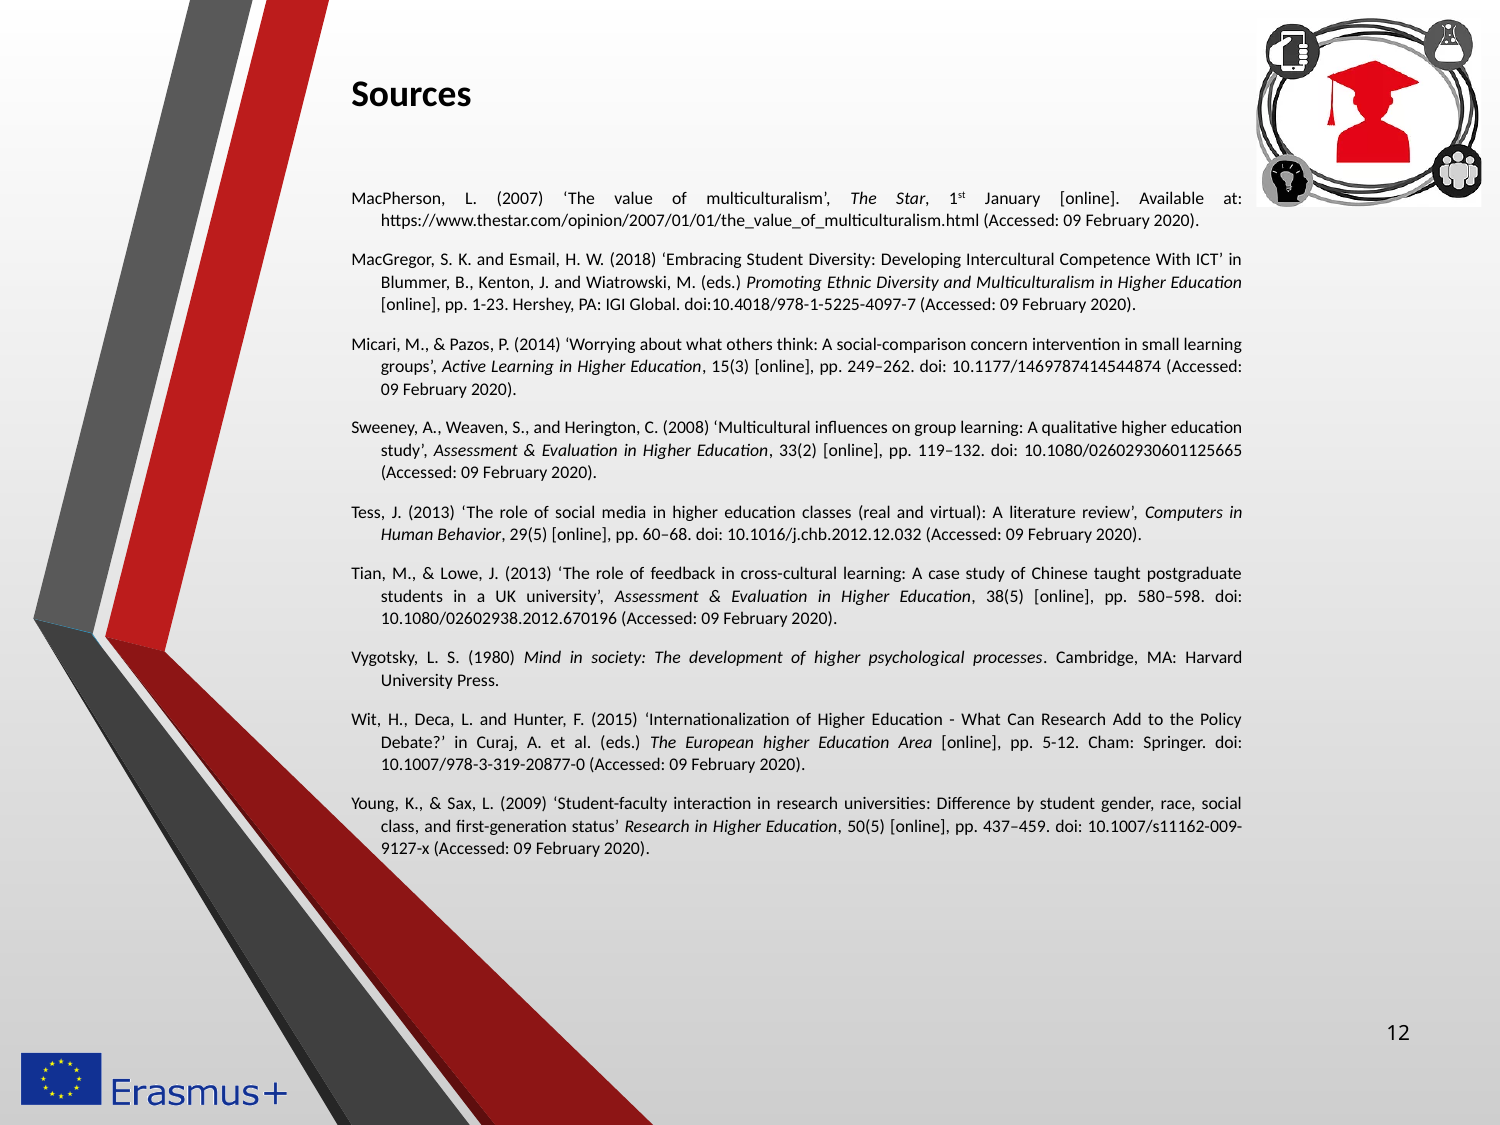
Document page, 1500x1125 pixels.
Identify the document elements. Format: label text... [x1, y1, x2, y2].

chart [1258, 19, 1483, 209]
picture [1256, 18, 1482, 207]
picture [5, 1037, 302, 1120]
text_box MacPherson, L. (2007) ‘The value of multiculturalism’, The Star, 1st January [online]. Available at: https://www.thestar.com/opinion/2007/01/01/the_value_of_multiculturalism.html (Accessed: 09 February 2020). MacGregor, S. K. and Esmail, H. W. (2018) ‘Embracing Student Diversity: Developing Intercultural Competence With ICT’ in Blummer, B., Kenton, J. and Wiatrowski, M. (eds.) Promoting Ethnic Diversity and Multiculturalism in Higher Education [online], pp. 1-23. Hershey, PA: IGI Global. doi:10.4018/978-1-5225-4097-7 (Accessed: 09 February 2020). Micari, M., & Pazos, P. (2014) ‘Worrying about what others think: A social-comparison concern intervention in small learning groups’, Active Learning in Higher Education, 15(3) [online], pp. 249–262. doi: 10.1177/1469787414544874 (Accessed: 09 February 2020). Sweeney, A., Weaven, S., and Herington, C. (2008) ‘Multicultural influences on group learning: A qualitative higher education study’, Assessment & Evaluation in Higher Education, 33(2) [online], pp. 119–132. doi: 10.1080/02602930601125665 (Accessed: 09 February 2020). Tess, J. (2013) ‘The role of social media in higher education classes (real and virtual): A literature review’, Computers in Human Behavior, 29(5) [online], pp. 60–68. doi: 10.1016/j.chb.2012.12.032 (Accessed: 09 February 2020). Tian, M., & Lowe, J. (2013) ‘The role of feedback in cross-cultural learning: A case study of Chinese taught postgraduate students in a UK university’, Assessment & Evaluation in Higher Education, 38(5) [online], pp. 580–598. doi: 10.1080/02602938.2012.670196 (Accessed: 09 February 2020). Vygotsky, L. S. (1980) Mind in society: The development of higher psychological processes. Cambridge, MA: Harvard University Press. Wit, H., Deca, L. and Hunter, F. (2015) ‘Internationalization of Higher Education - What Can Research Add to the Policy Debate?’ in Curaj, A. et al. (eds.) The European higher Education Area [online], pp. 5-12. Cham: Springer. doi: 10.1007/978-3-319-20877-0 (Accessed: 09 February 2020). Young, K., & Sax, L. (2009) ‘Student-faculty interaction in research universities: Difference by student gender, race, social class, and first-generation status’ Research in Higher Education, 50(5) [online], pp. 437–459. doi: 10.1007/s11162-009-9127-x (Accessed: 09 February 2020). [336, 177, 1258, 866]
slide_number <numer> [1357, 1003, 1425, 1064]
text_box Sources [336, 61, 975, 122]
